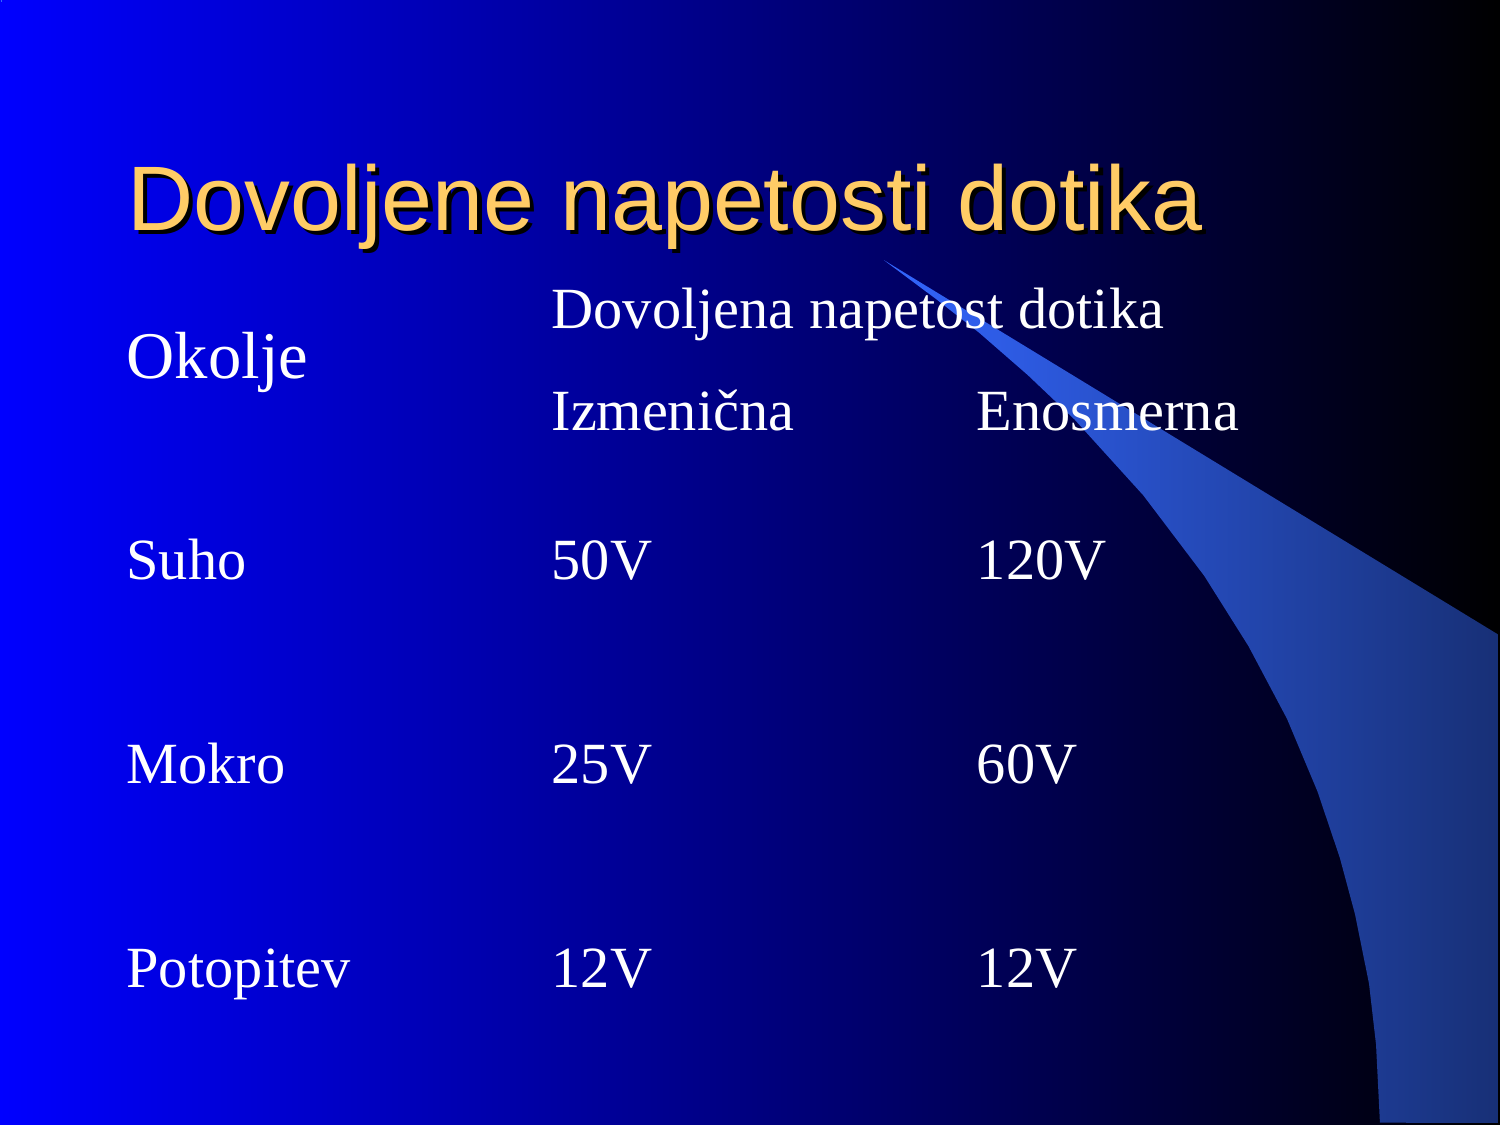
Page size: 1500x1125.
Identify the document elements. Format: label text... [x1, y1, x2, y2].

table_cell Mokro [112, 663, 537, 867]
table_header Dovoljena napetost dotika [537, 255, 1387, 363]
table_cell 12V [537, 867, 962, 1070]
table_cell 25V [537, 663, 962, 867]
table_cell Enosmerna [962, 363, 1387, 459]
table_header Okolje [112, 255, 537, 459]
table_cell Potopitev [112, 867, 537, 1070]
table_cell Izmenična [537, 363, 962, 459]
table_cell 50V [537, 459, 962, 663]
table_cell Suho [112, 459, 537, 663]
table_cell 120V [962, 459, 1387, 663]
table_cell 12V [962, 867, 1387, 1070]
title Dovoljene napetosti dotika [111, 99, 1438, 288]
table_cell 60V [962, 663, 1387, 867]
